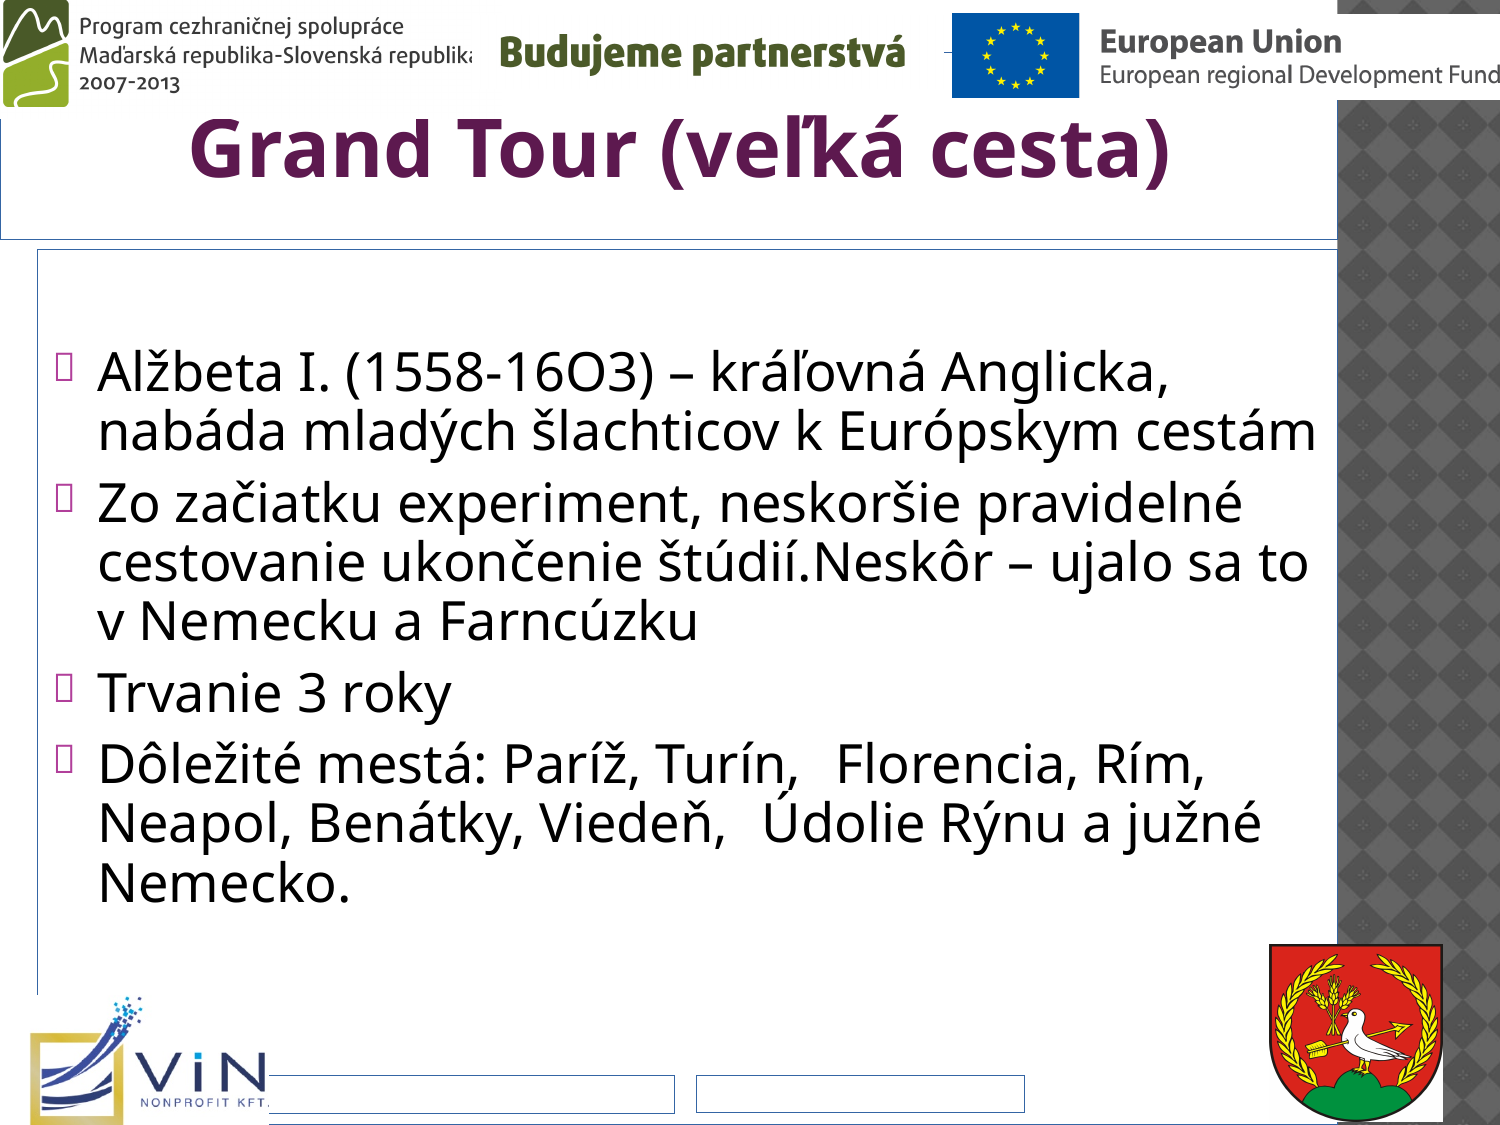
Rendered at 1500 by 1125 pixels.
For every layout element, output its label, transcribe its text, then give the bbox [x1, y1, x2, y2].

title Grand Tour (veľká cesta) [0, 52, 1338, 240]
picture [7, 995, 269, 1125]
picture [0, 0, 944, 119]
picture [952, 0, 1500, 1125]
list Alžbeta I. (1558-16O3) – kráľovná Anglicka, nabáda mladých šlachticov k Európskym cestám Zo začiatku experiment, neskoršie pravidelné cestovanie ukončenie štúdií.Neskôr – ujalo sa to v Nemecku a Farncúzku Trvanie 3 roky Dôležité mestá: Paríž, Turín, Florencia, Rím, Neapol, Benátky, Viedeň, Údolie Rýnu a južné Nemecko. [37, 249, 1338, 1125]
